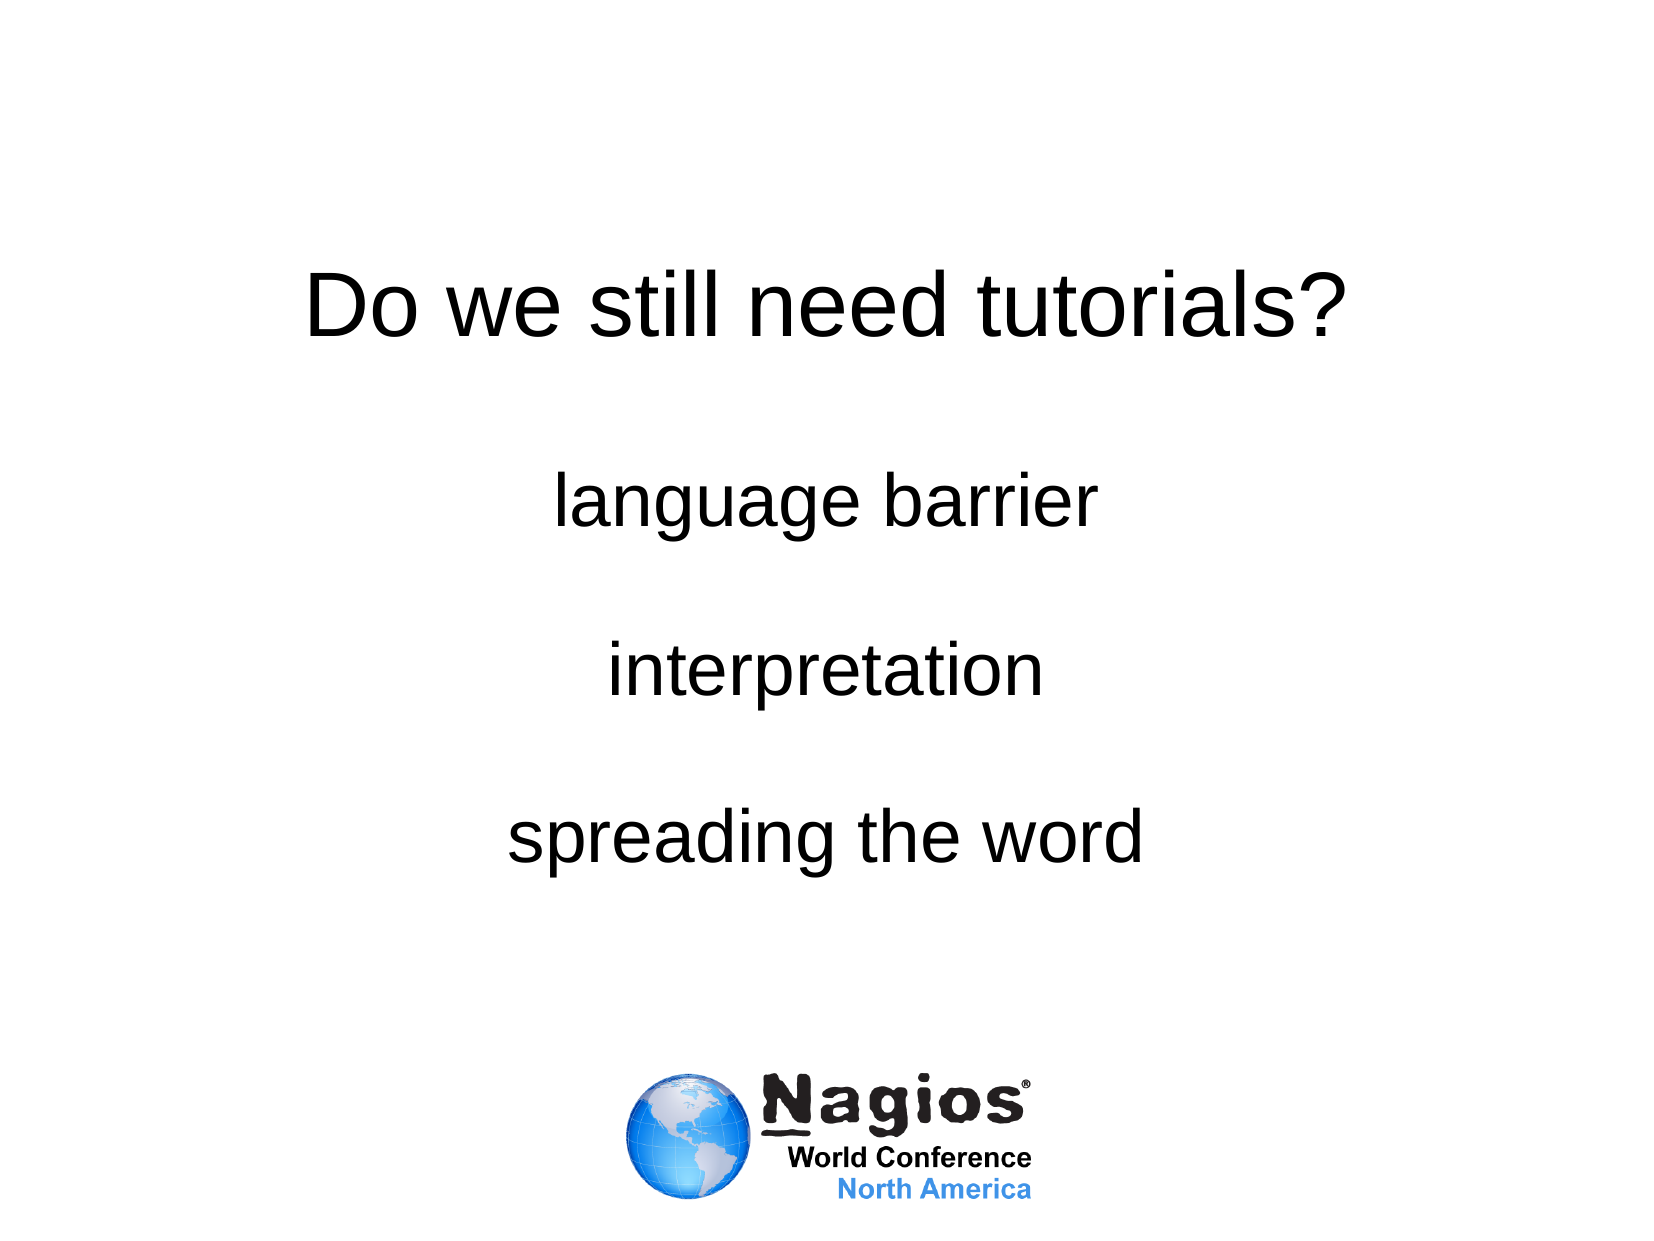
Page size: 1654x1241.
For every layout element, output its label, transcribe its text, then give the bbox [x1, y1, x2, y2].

title Do we still need tutorials? language barrier interpretation spreading the word [82, 253, 1571, 879]
picture [626, 1072, 1032, 1226]
